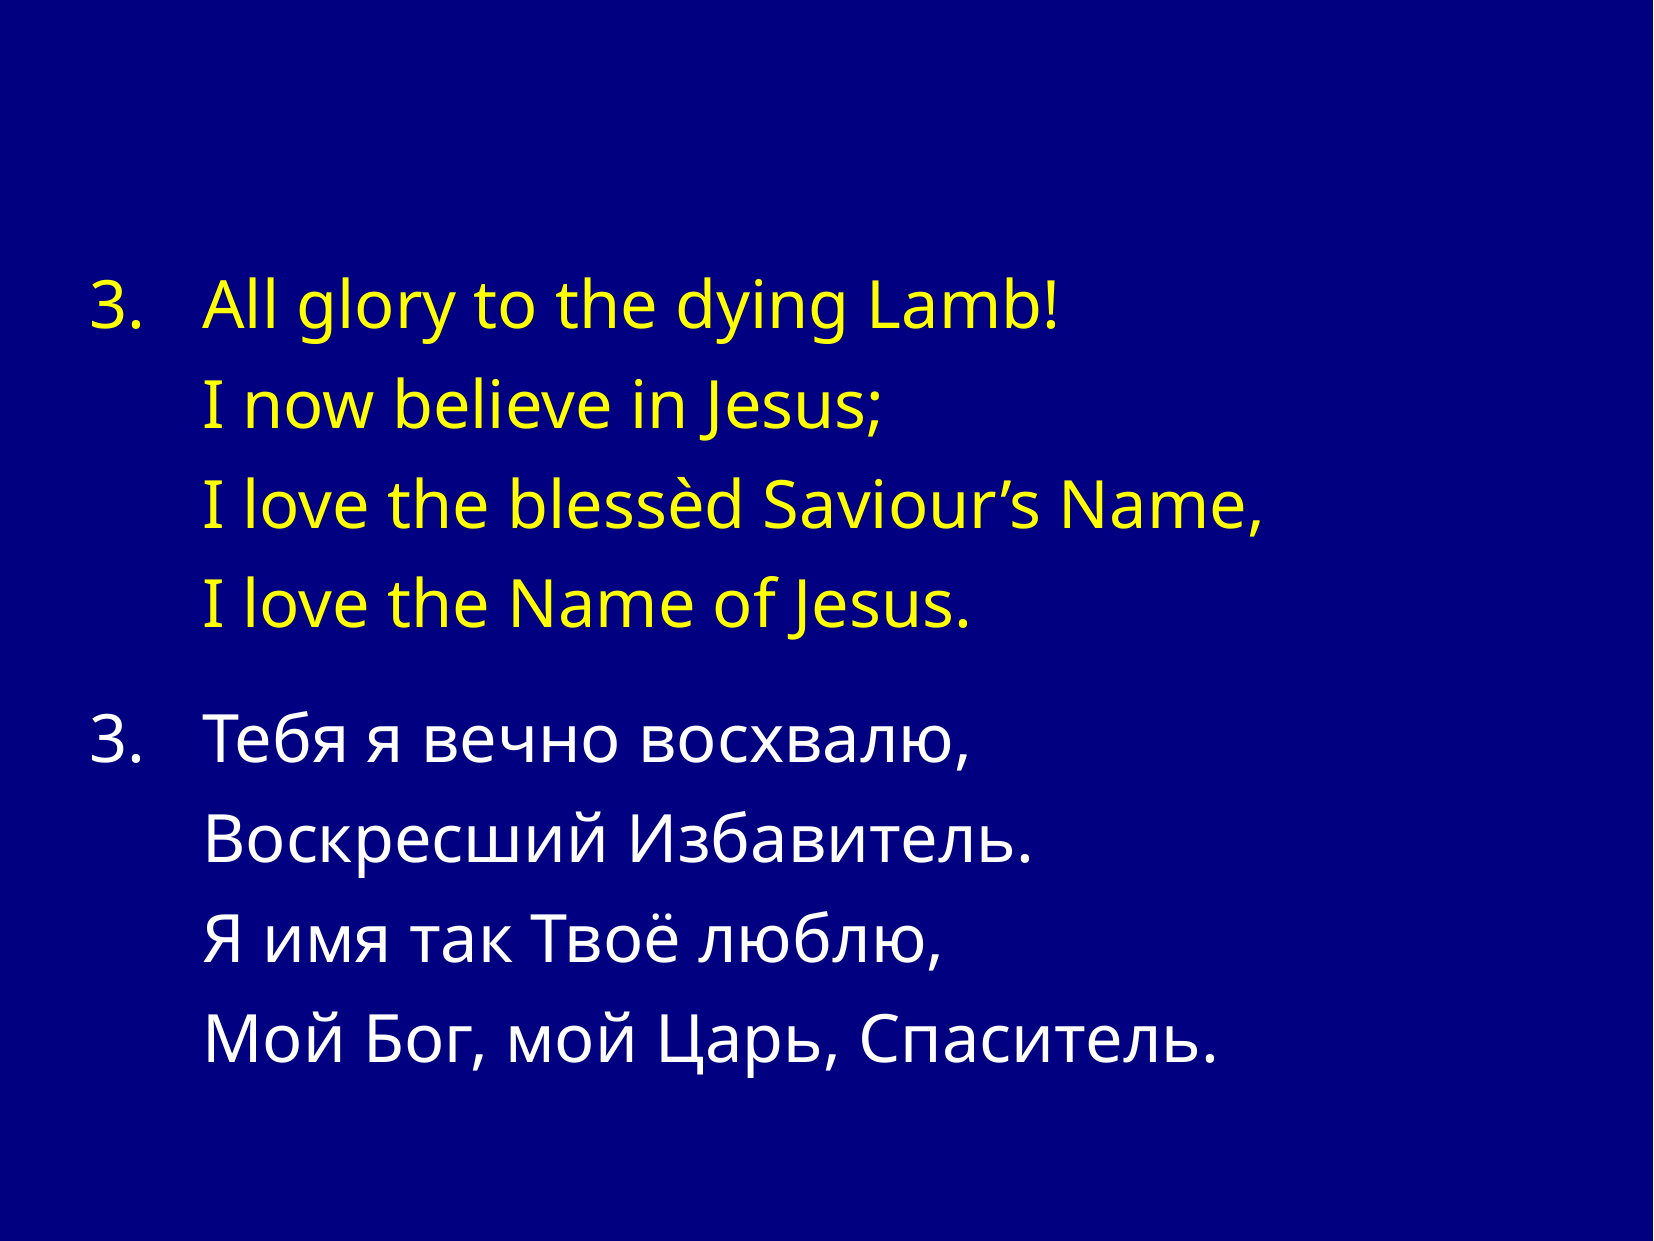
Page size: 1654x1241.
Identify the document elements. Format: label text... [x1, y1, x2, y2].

text_box 3. Тебя я вечно восхвалю, Воскресший Избавитель. Я имя так Твоё люблю, Мой Бог, мой Царь, Спаситель. [75, 675, 1576, 1163]
text_box 3. All glory to the dying Lamb! I now believe in Jesus; I love the blessèd Saviour’s Name, I love the Name of Jesus. [75, 150, 1576, 638]
